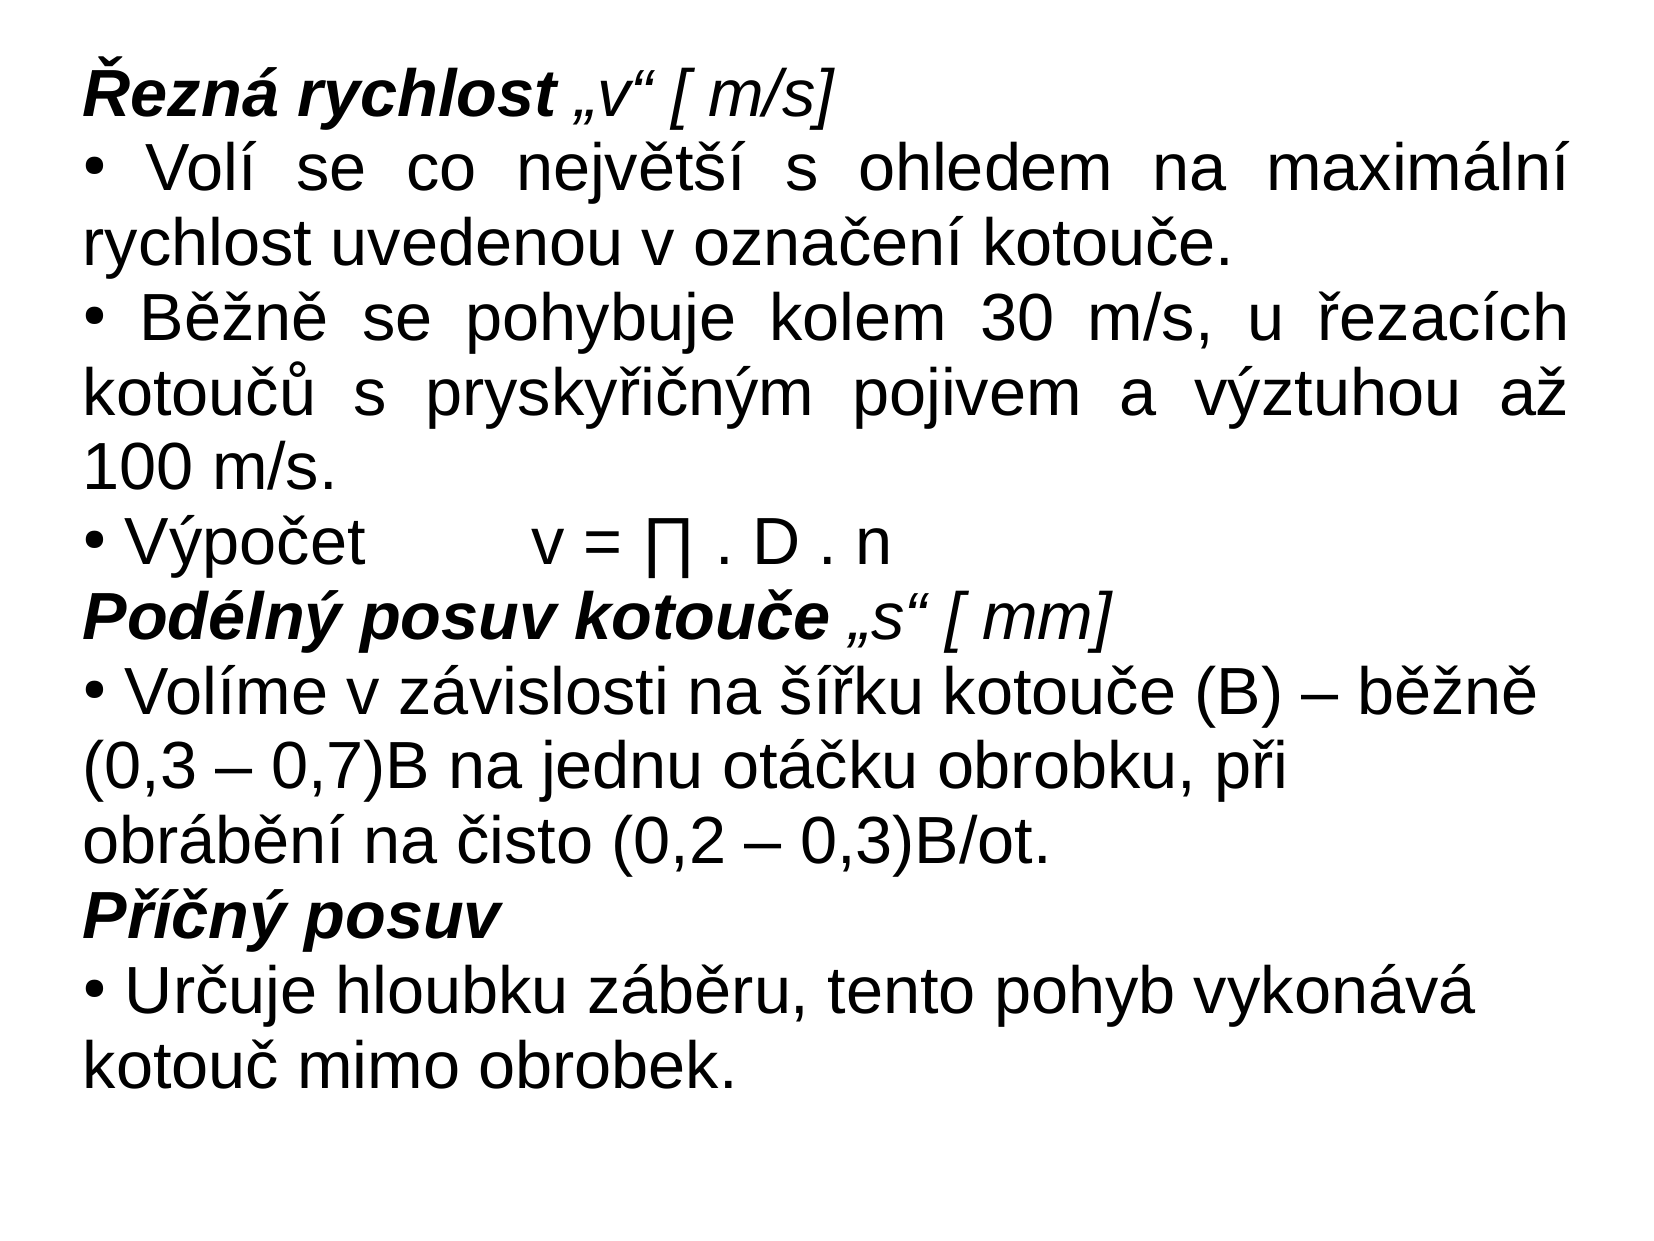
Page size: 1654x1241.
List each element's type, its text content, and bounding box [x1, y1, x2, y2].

subtitle Řezná rychlost „v“ [ m/s] Volí se co největší s ohledem na maximální rychlost uvedenou v označení kotouče. Běžně se pohybuje kolem 30 m/s, u řezacích kotoučů s pryskyřičným pojivem a výztuhou až 100 m/s. Výpočet v = ∏ . D . n Podélný posuv kotouče „s“ [ mm] Volíme v závislosti na šířku kotouče (B) – běžně (0,3 – 0,7)B na jednu otáčku obrobku, při obrábění na čisto (0,2 – 0,3)B/ot. Příčný posuv Určuje hloubku záběru, tento pohyb vykonává kotouč mimo obrobek. [82, 55, 1571, 1103]
